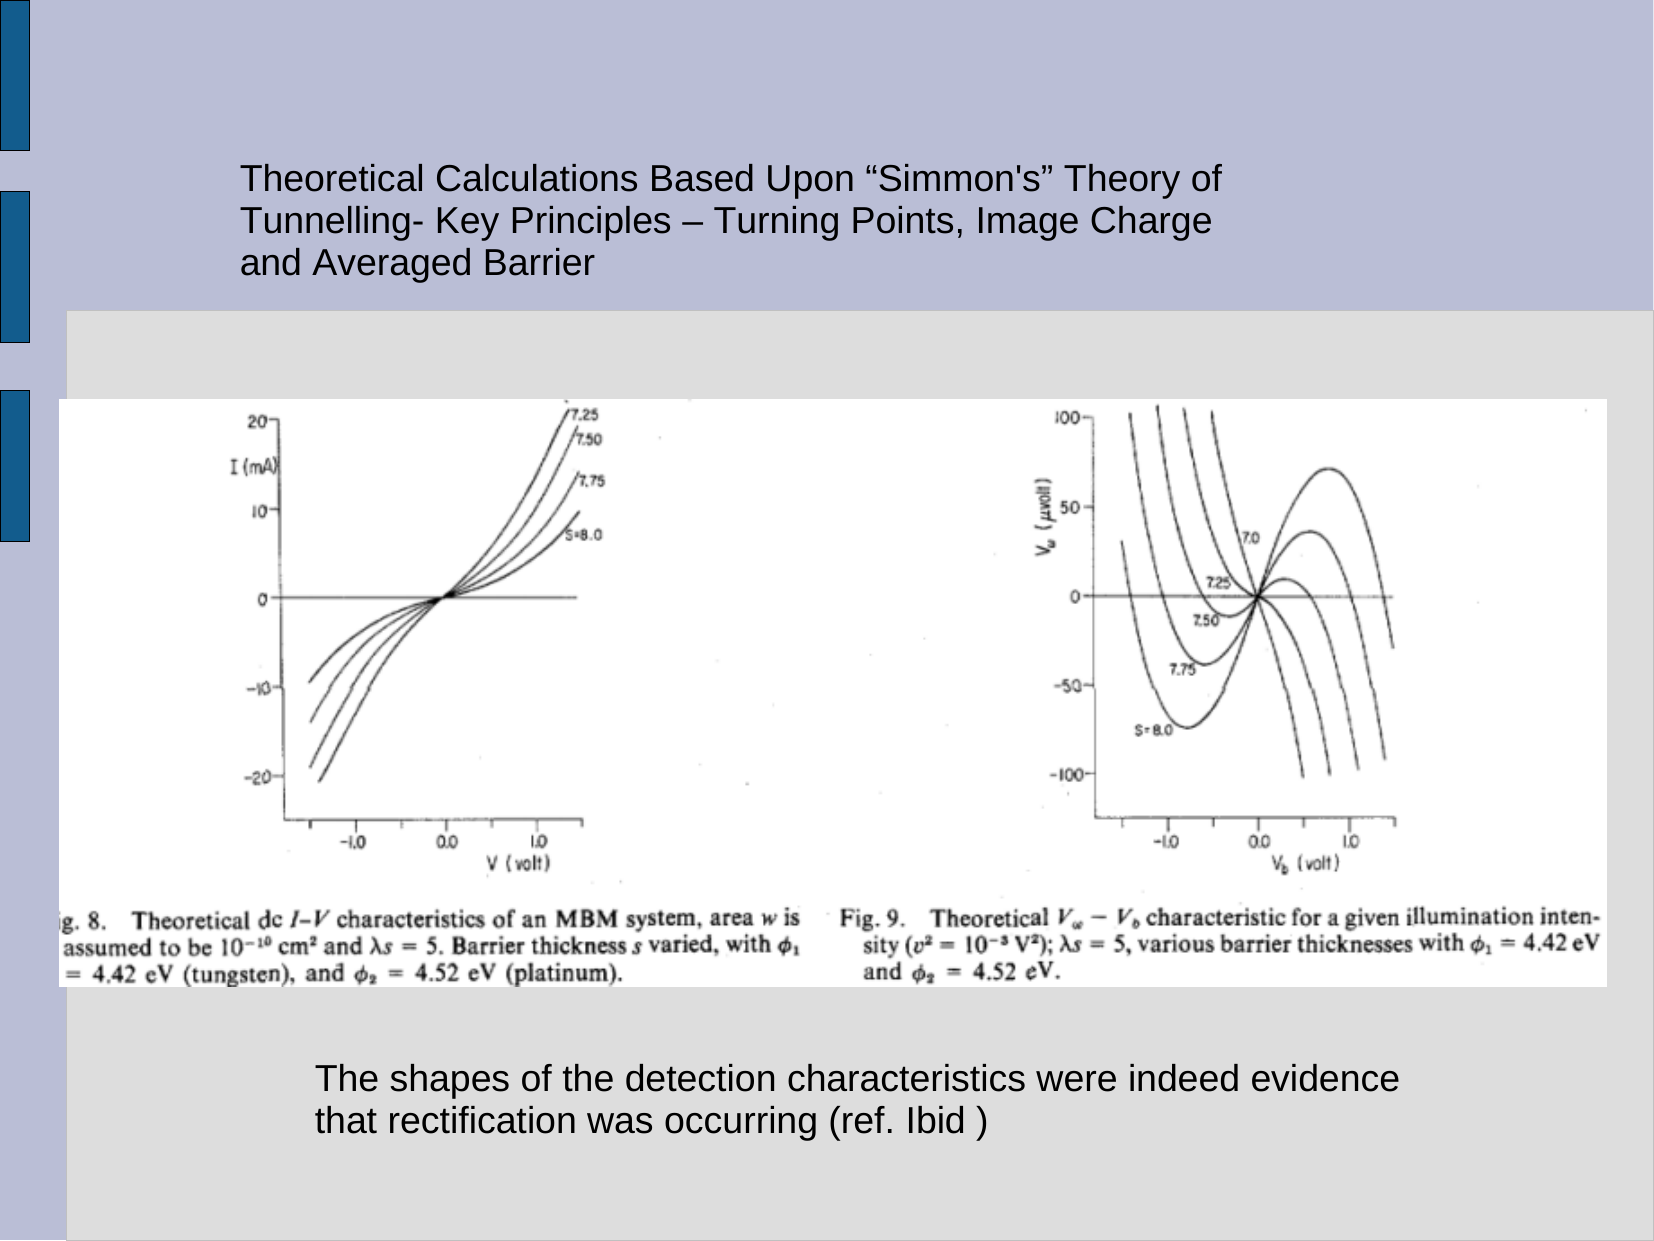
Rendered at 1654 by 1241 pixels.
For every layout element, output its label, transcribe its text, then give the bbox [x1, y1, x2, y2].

text_box Theoretical Calculations Based Upon “Simmon's” Theory of Tunnelling- Key Principles – Turning Points, Image Charge and Averaged Barrier [225, 150, 1248, 291]
picture [59, 399, 1607, 987]
text_box The shapes of the detection characteristics were indeed evidence that rectification was occurring (ref. Ibid ) [300, 1050, 1415, 1149]
